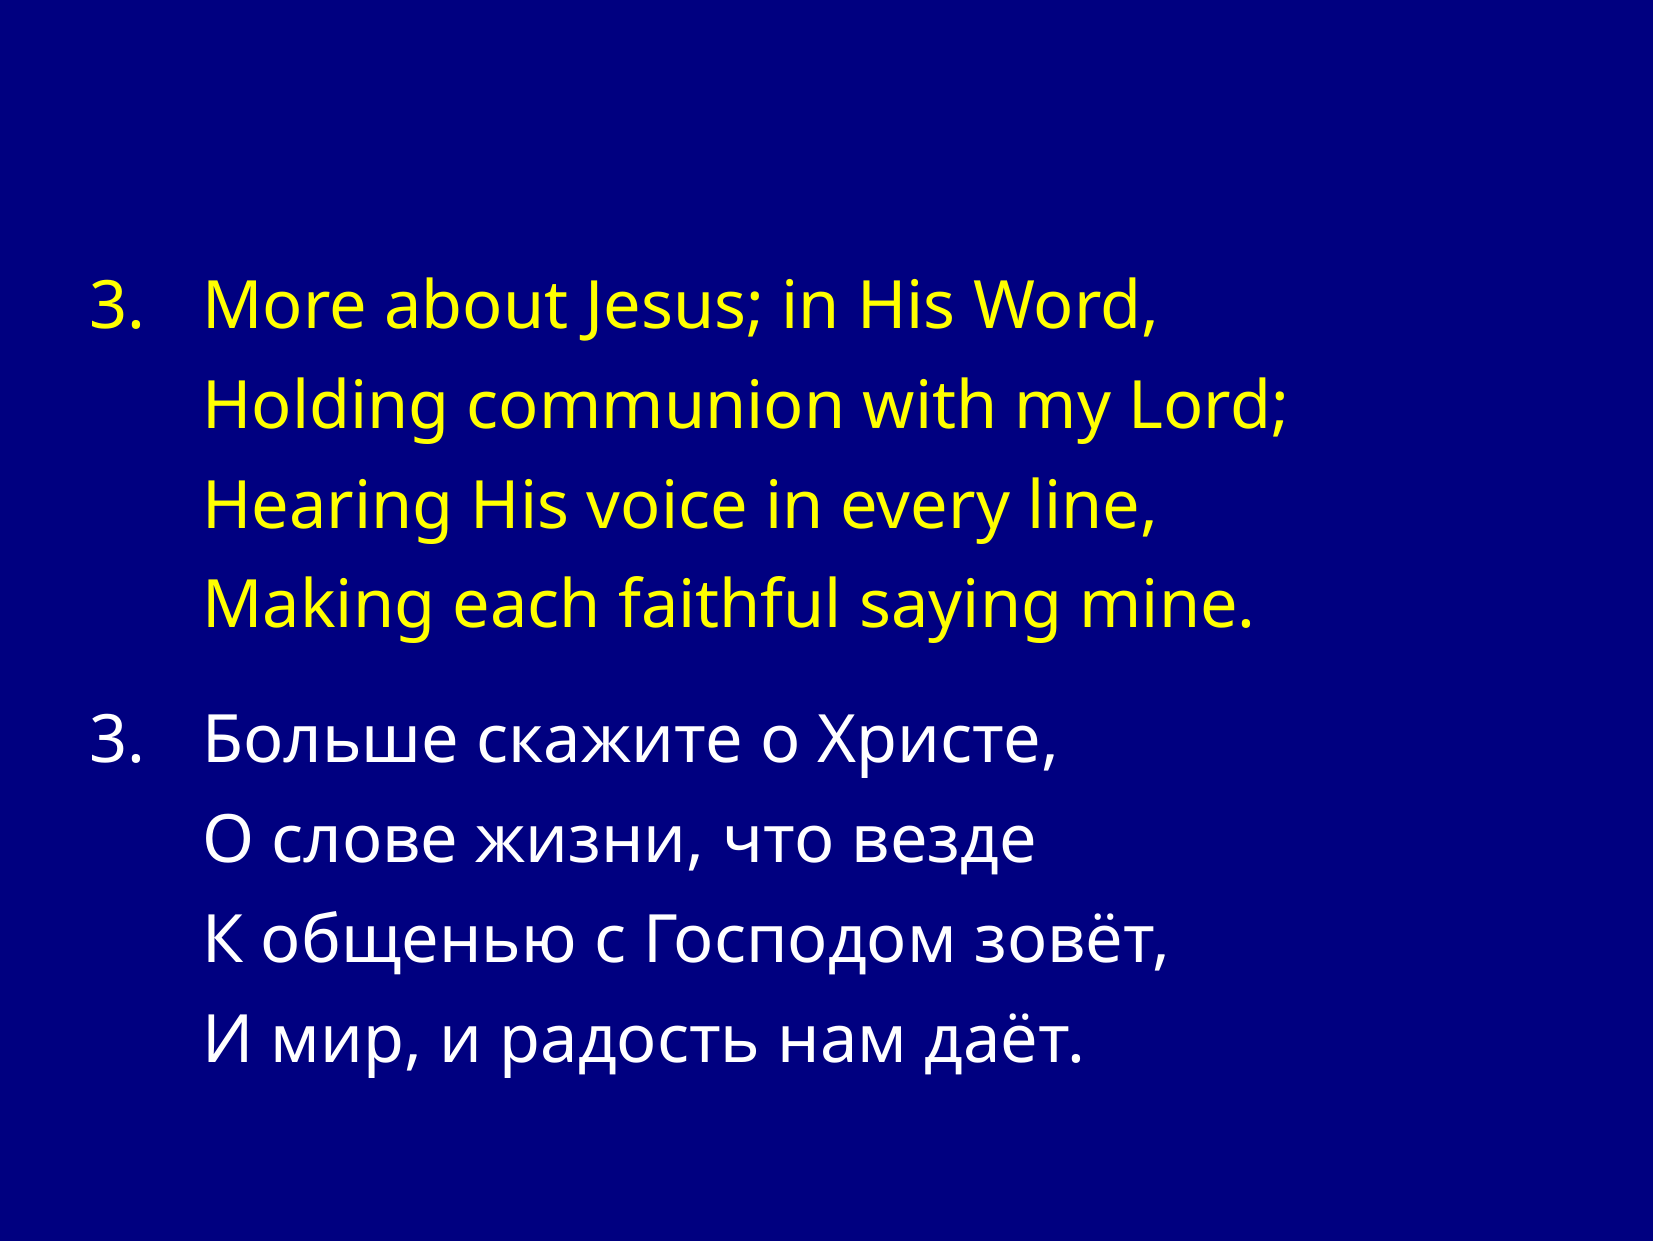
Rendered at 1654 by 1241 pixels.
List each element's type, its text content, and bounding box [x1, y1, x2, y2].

text_box 3. More about Jesus; in His Word, Holding communion with my Lord; Hearing His voice in every line, Making each faithful saying mine. [75, 150, 1576, 638]
text_box 3. Больше скажите о Христе, О слове жизни, что везде К общенью с Господом зовёт, И мир, и радость нам даёт. [75, 675, 1576, 1163]
